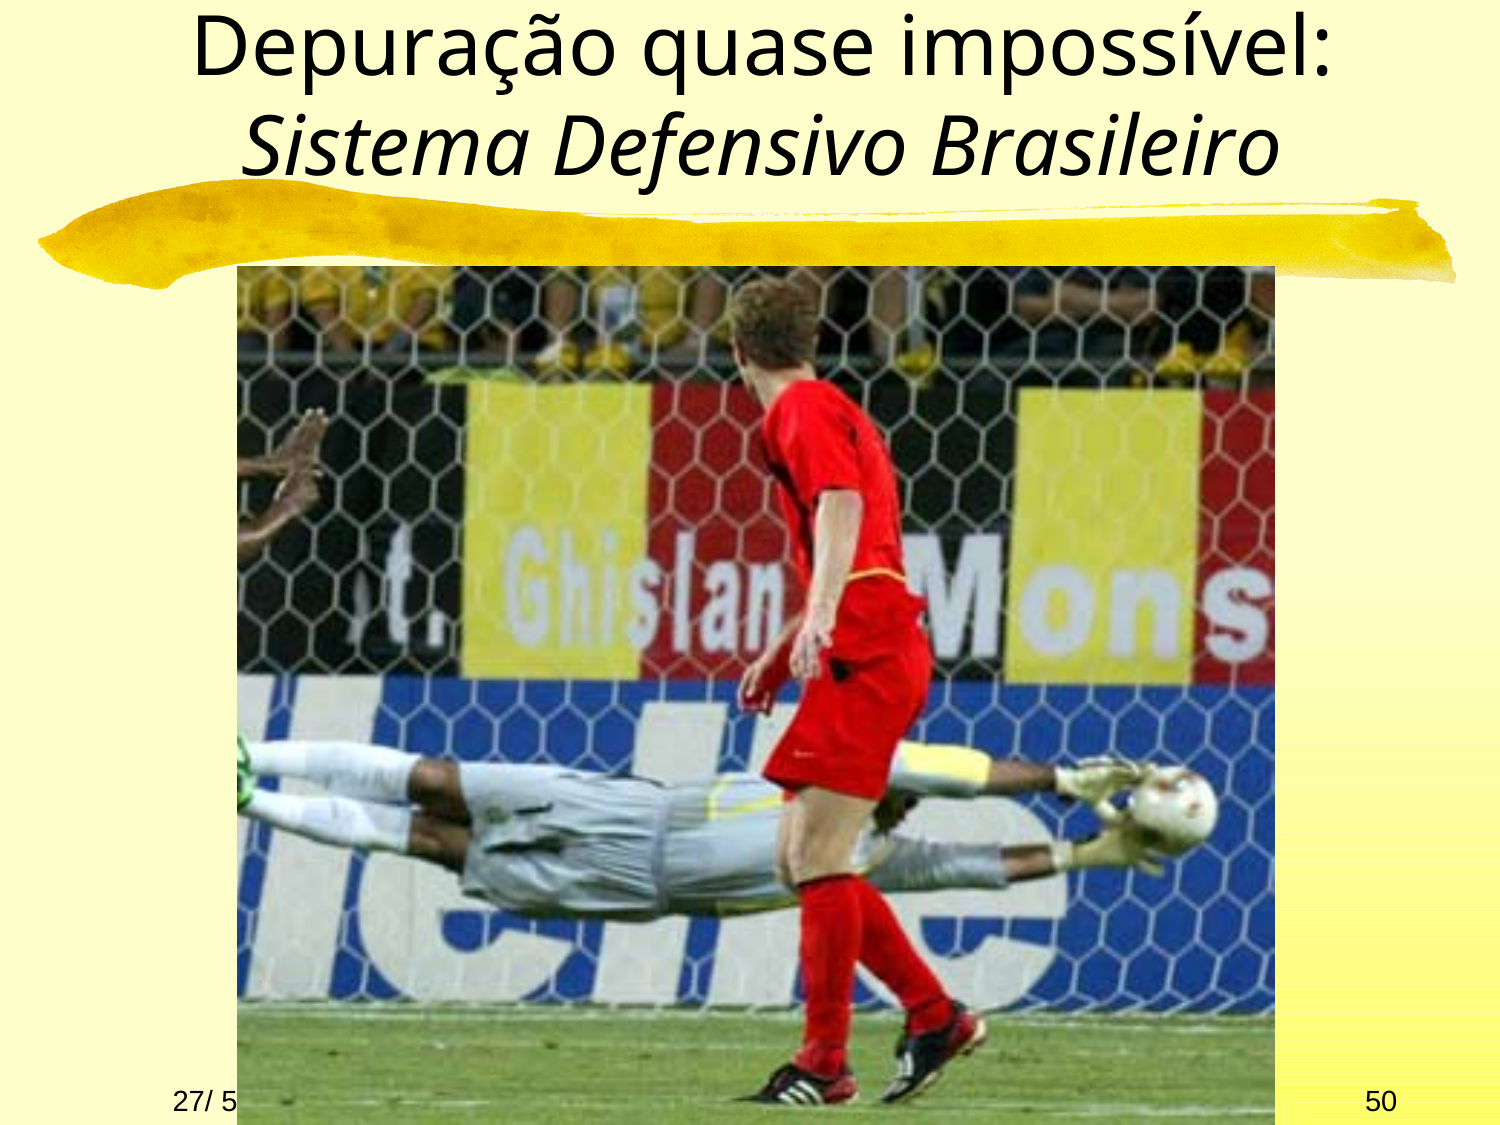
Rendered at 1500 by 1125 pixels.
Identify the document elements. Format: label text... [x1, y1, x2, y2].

title Depuração quase impossível: Sistema Defensivo Brasileiro [24, 0, 1500, 200]
picture [24, 200, 1463, 1125]
